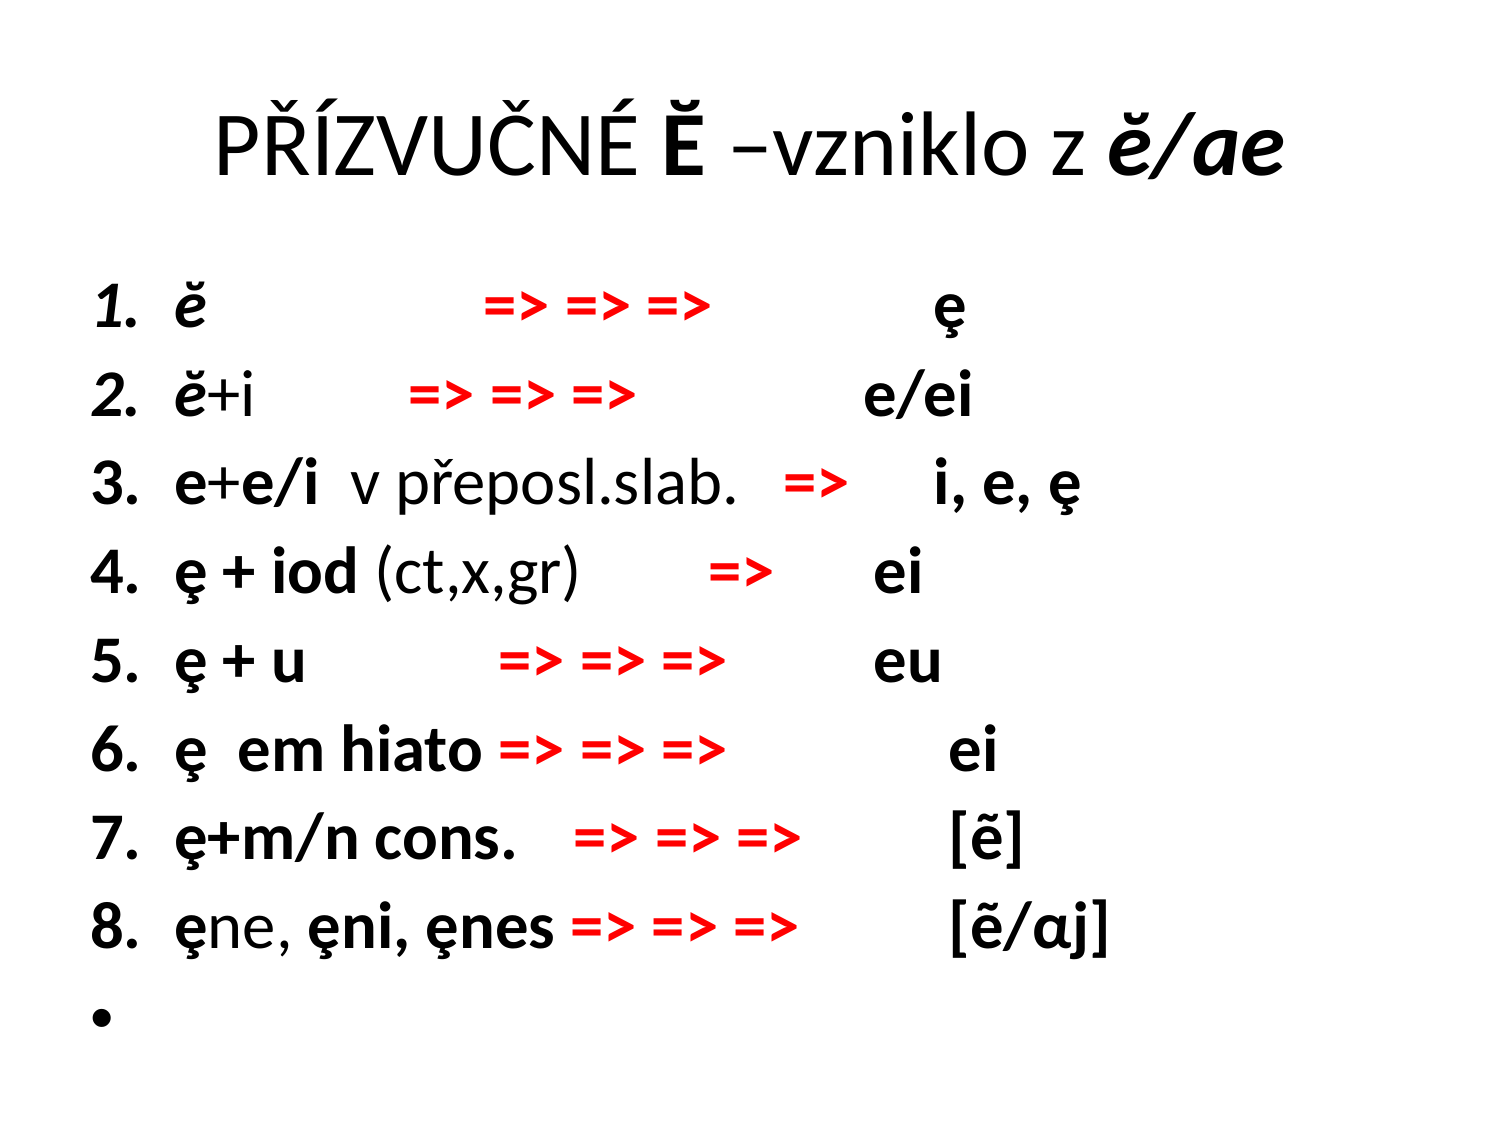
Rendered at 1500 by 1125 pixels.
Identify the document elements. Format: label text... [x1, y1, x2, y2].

title PŘÍZVUČNÉ Ĕ –vzniklo z ĕ/ae [75, 45, 1426, 233]
list ĕ => => => ȩ ĕ+i => => => e/ei e+e/i v přeposl.slab. => i, e, ȩ ȩ + iod (ct,x,gr) => ei ȩ + u => => => eu ȩ em hiato => => => ei ȩ+m/n cons. => => => [ẽ] ȩne, ȩni, ȩnes => => => [ẽ/αj] [75, 262, 1426, 1005]
